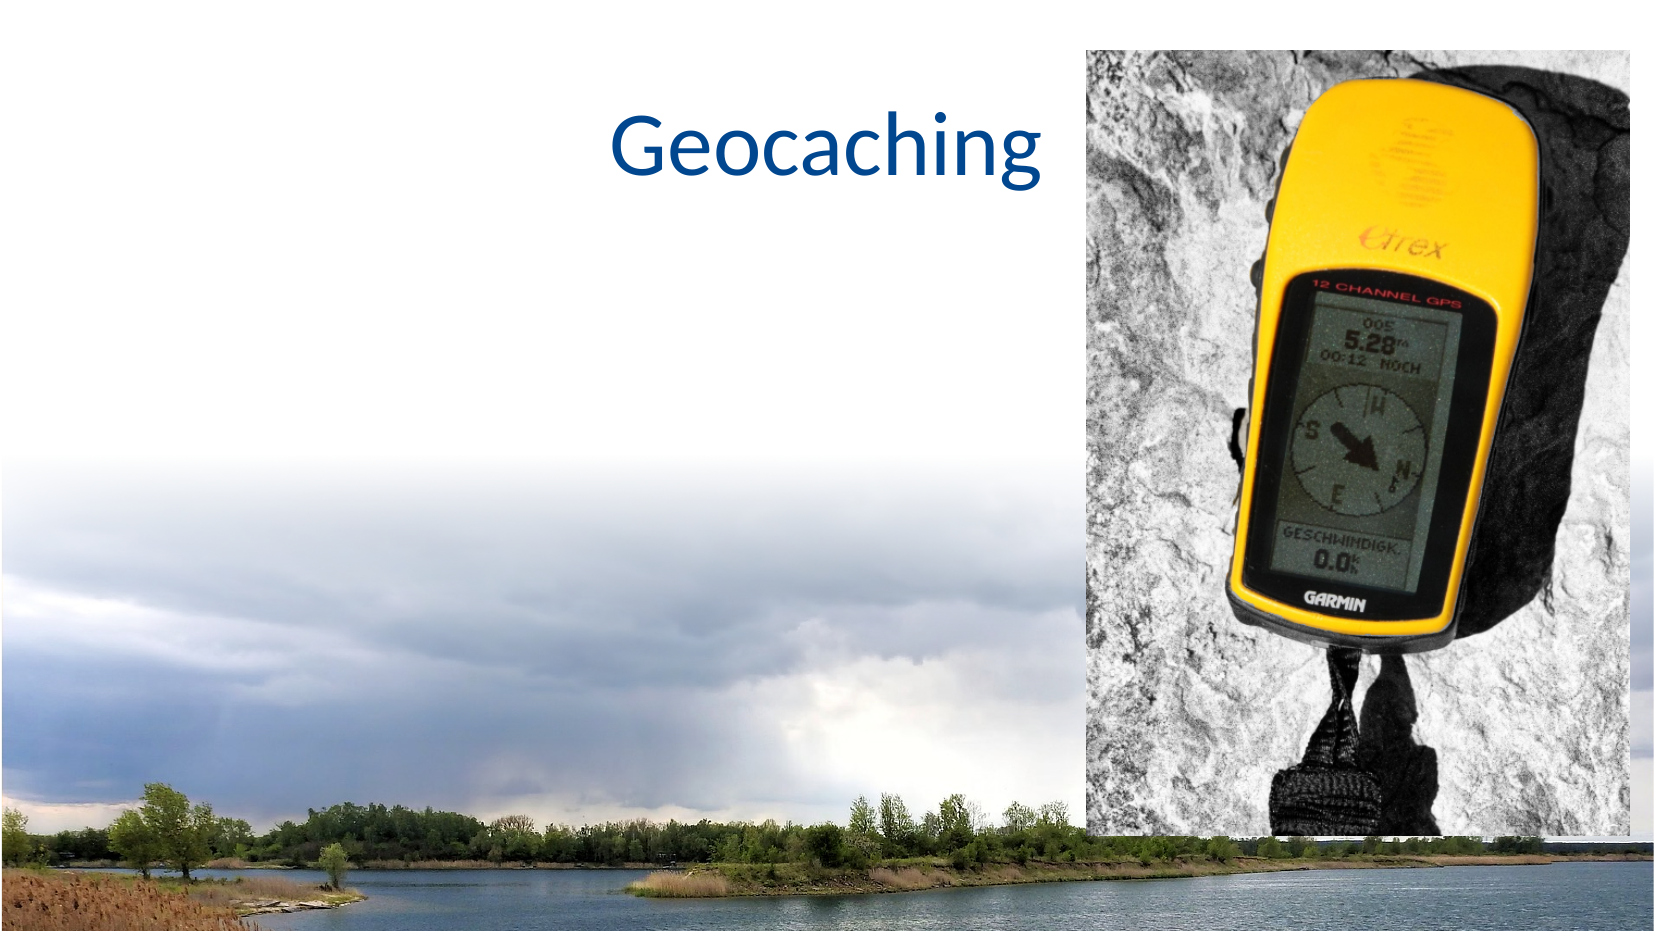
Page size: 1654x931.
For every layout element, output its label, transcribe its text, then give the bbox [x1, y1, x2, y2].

picture [1, 50, 1654, 931]
title Geocaching [82, 107, 1086, 199]
